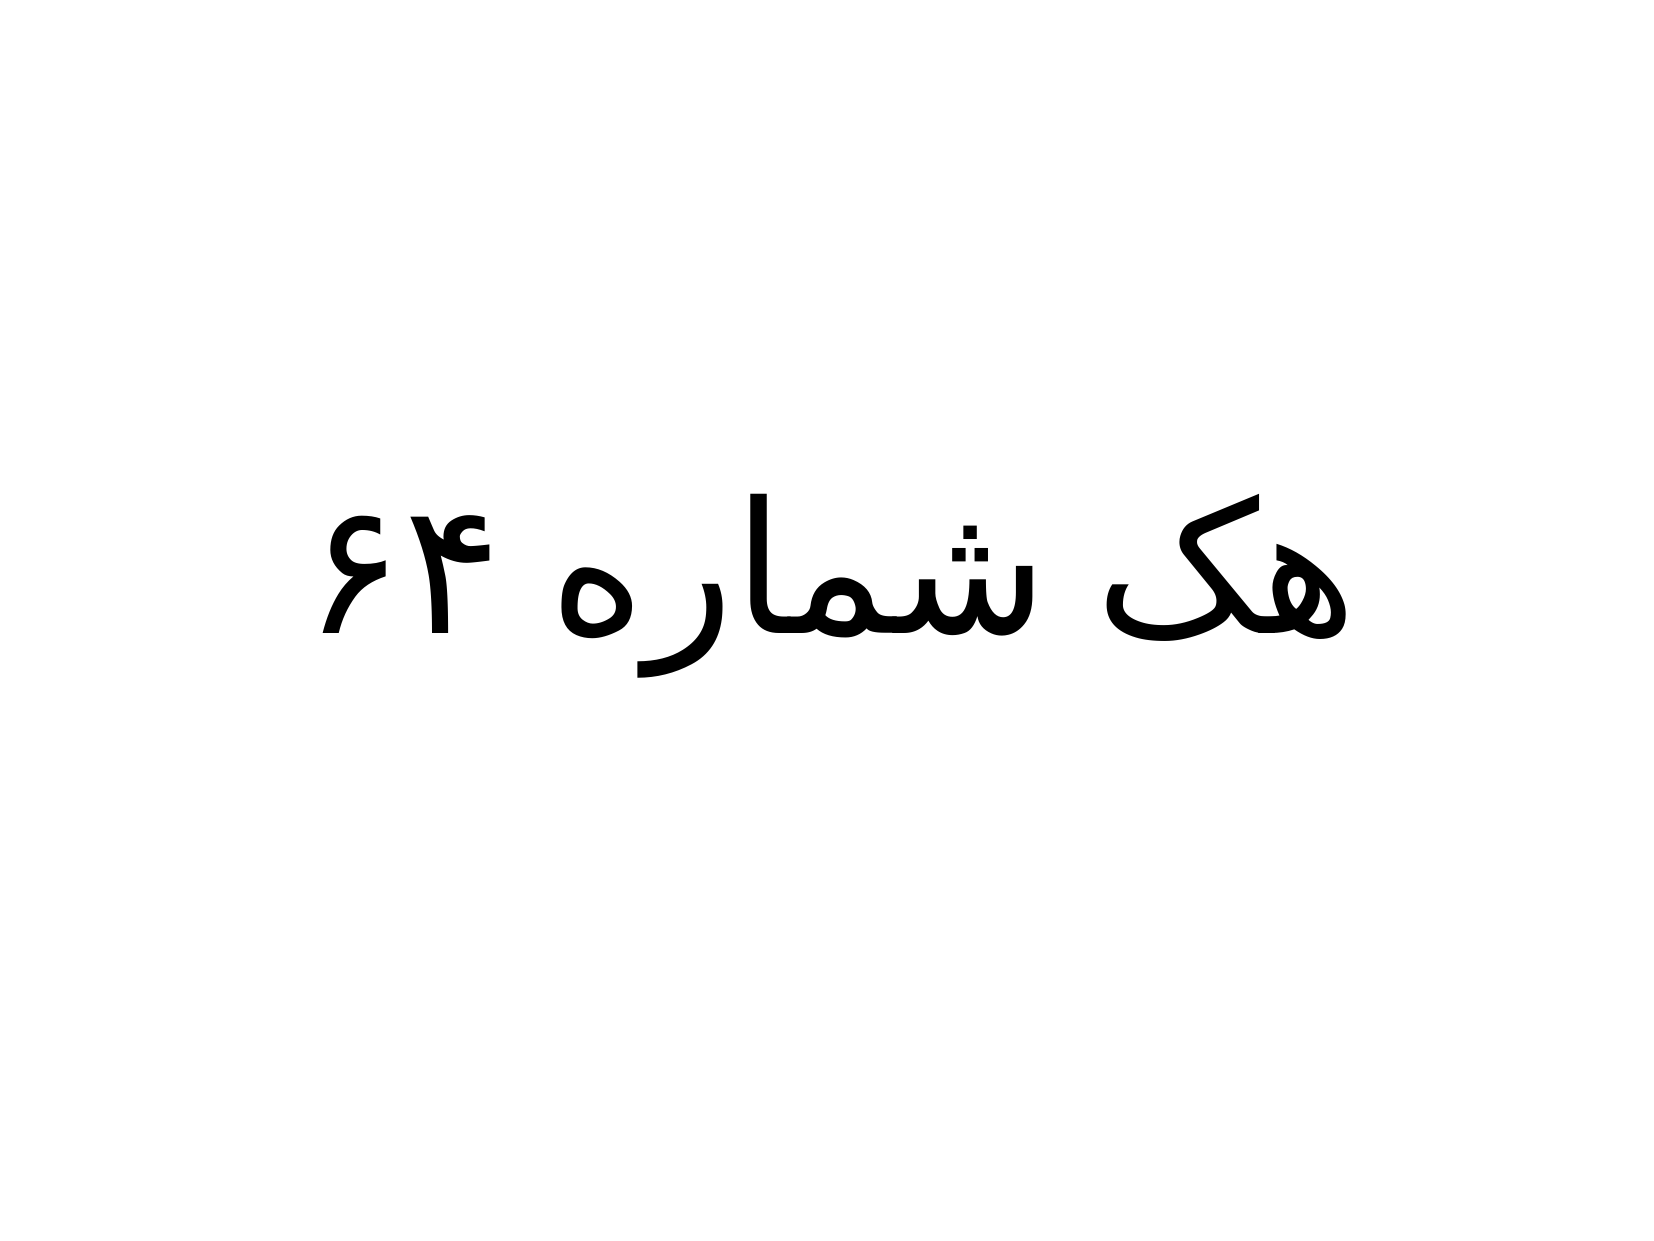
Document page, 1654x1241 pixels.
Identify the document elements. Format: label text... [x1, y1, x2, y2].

title هک شماره ۶۴ [86, 482, 1576, 695]
